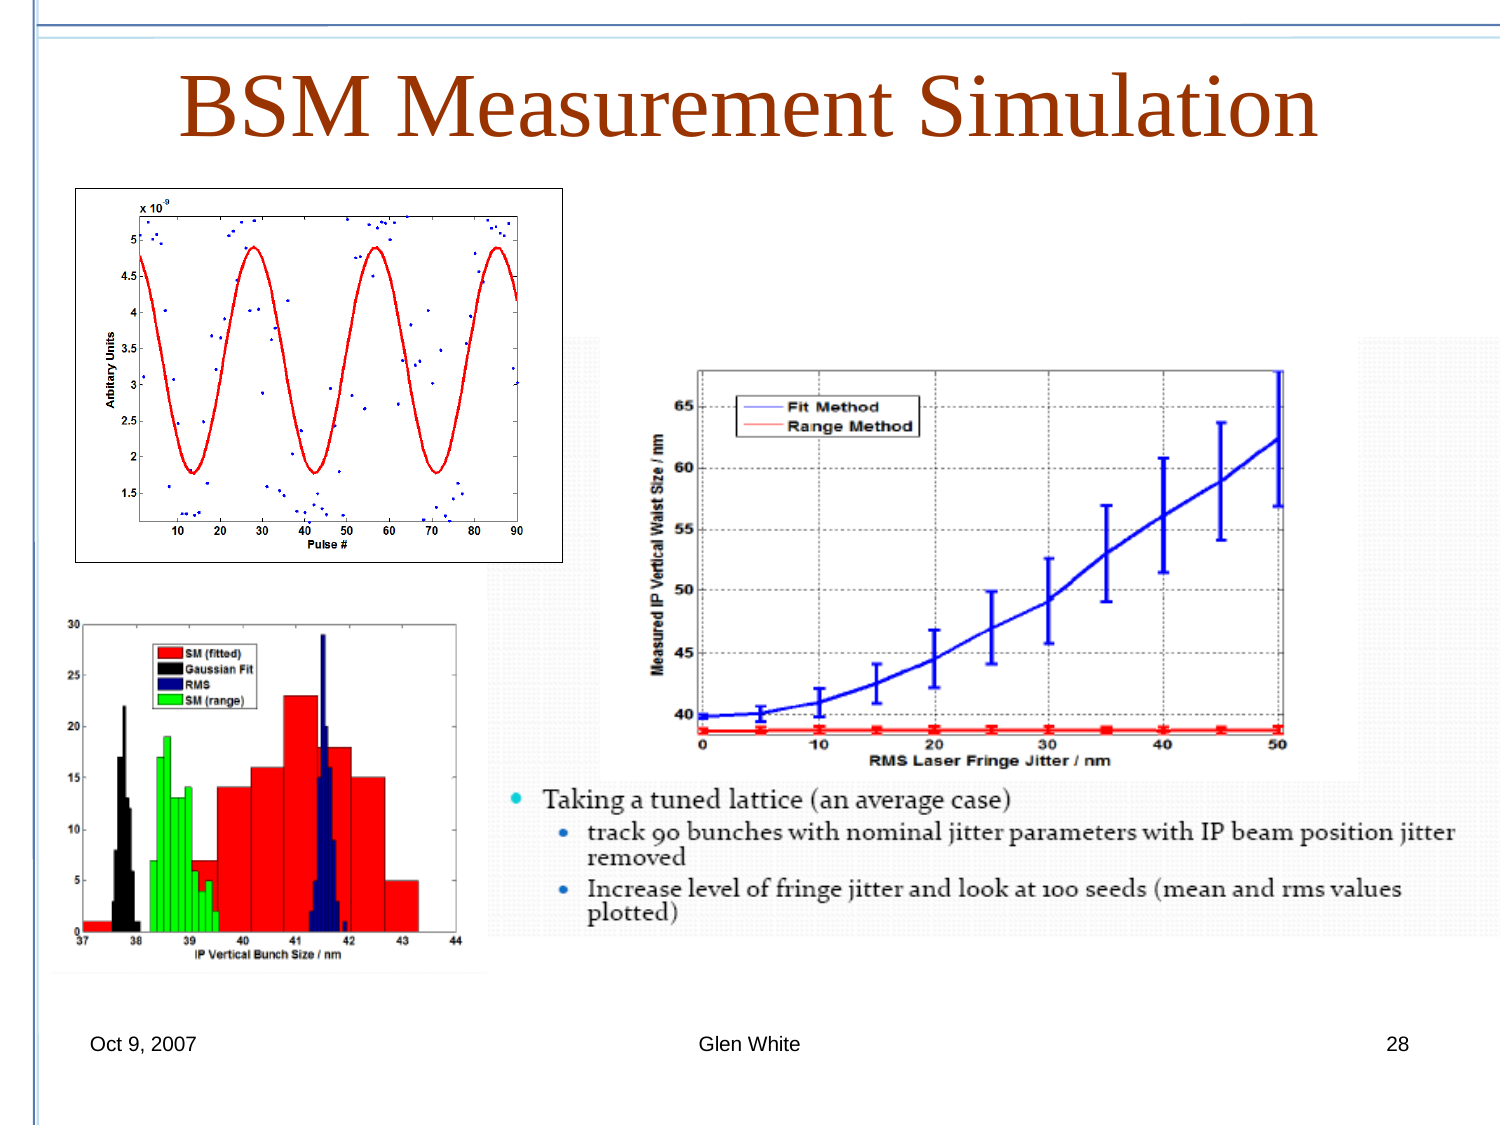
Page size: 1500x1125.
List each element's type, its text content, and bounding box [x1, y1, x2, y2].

title BSM Measurement Simulation [74, 56, 1425, 168]
picture [50, 188, 1500, 976]
